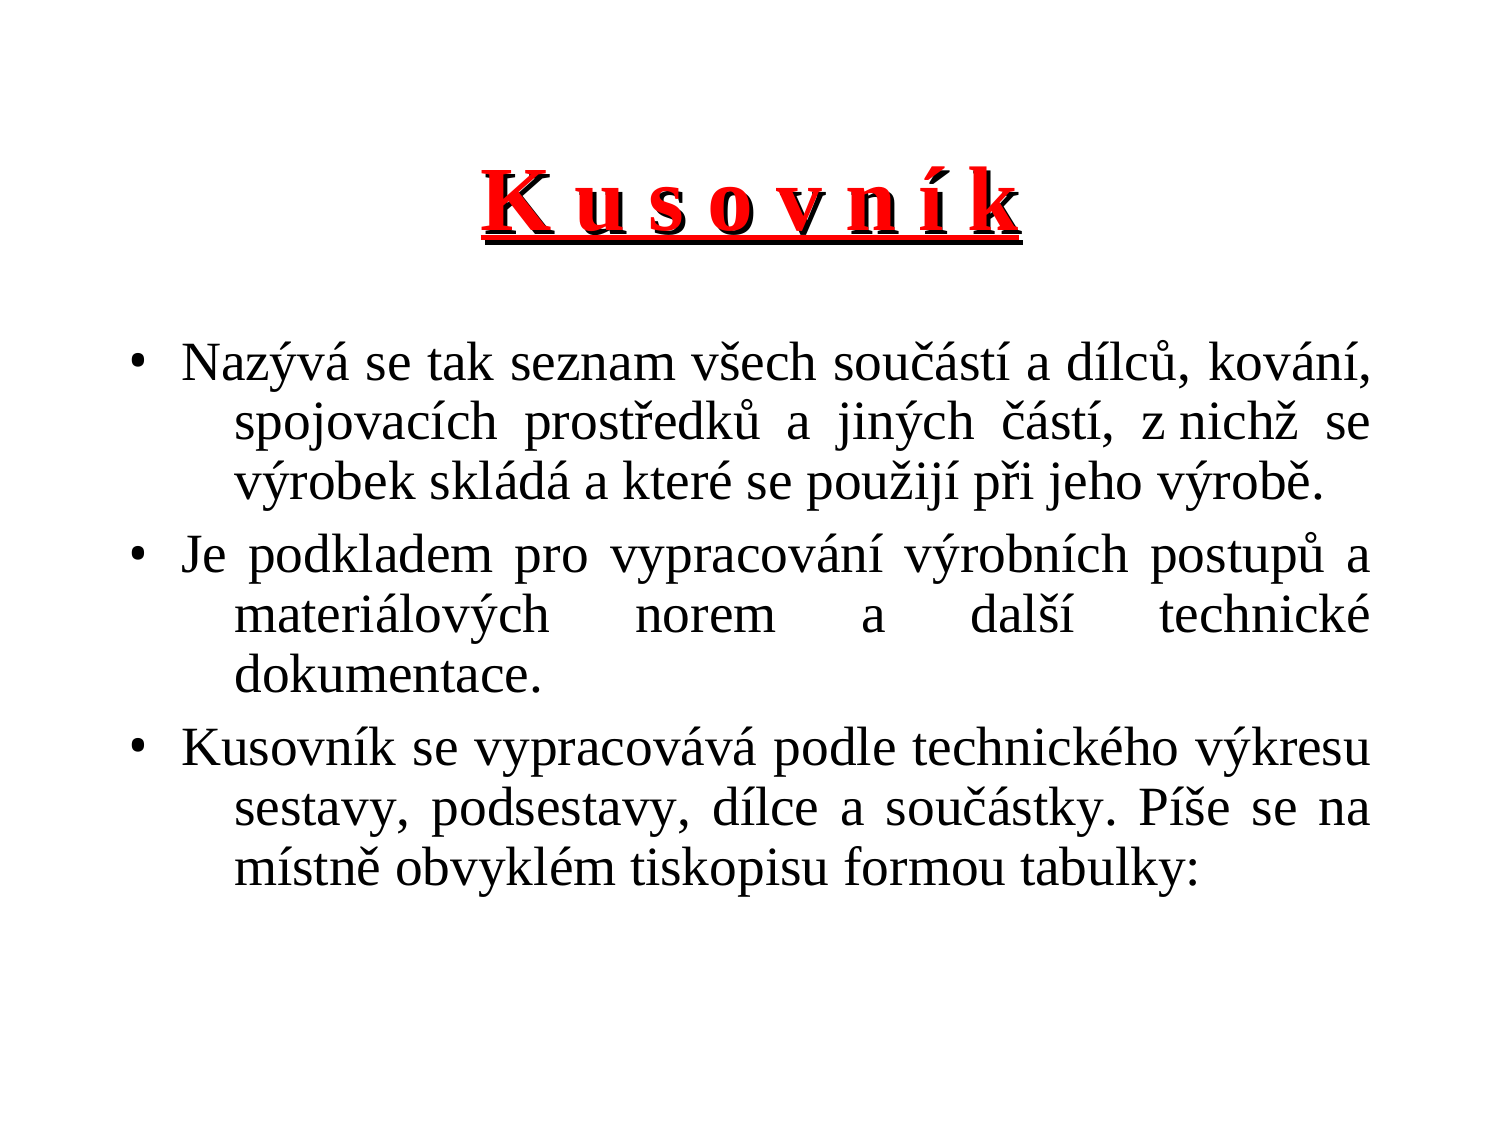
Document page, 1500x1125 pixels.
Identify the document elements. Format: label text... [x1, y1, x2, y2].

list Nazývá se tak seznam všech součástí a dílců, kování, spojovacích prostředků a jiných částí, z nichž se výrobek skládá a které se použijí při jeho výrobě. Je podkladem pro vypracování výrobních postupů a materiálových norem a další technické dokumentace. Kusovník se vypracovává podle technického výkresu sestavy, podsestavy, dílce a součástky. Píše se na místně obvyklém tiskopisu formou tabulky: [112, 324, 1388, 1000]
title K u s o v n í k [112, 99, 1388, 288]
